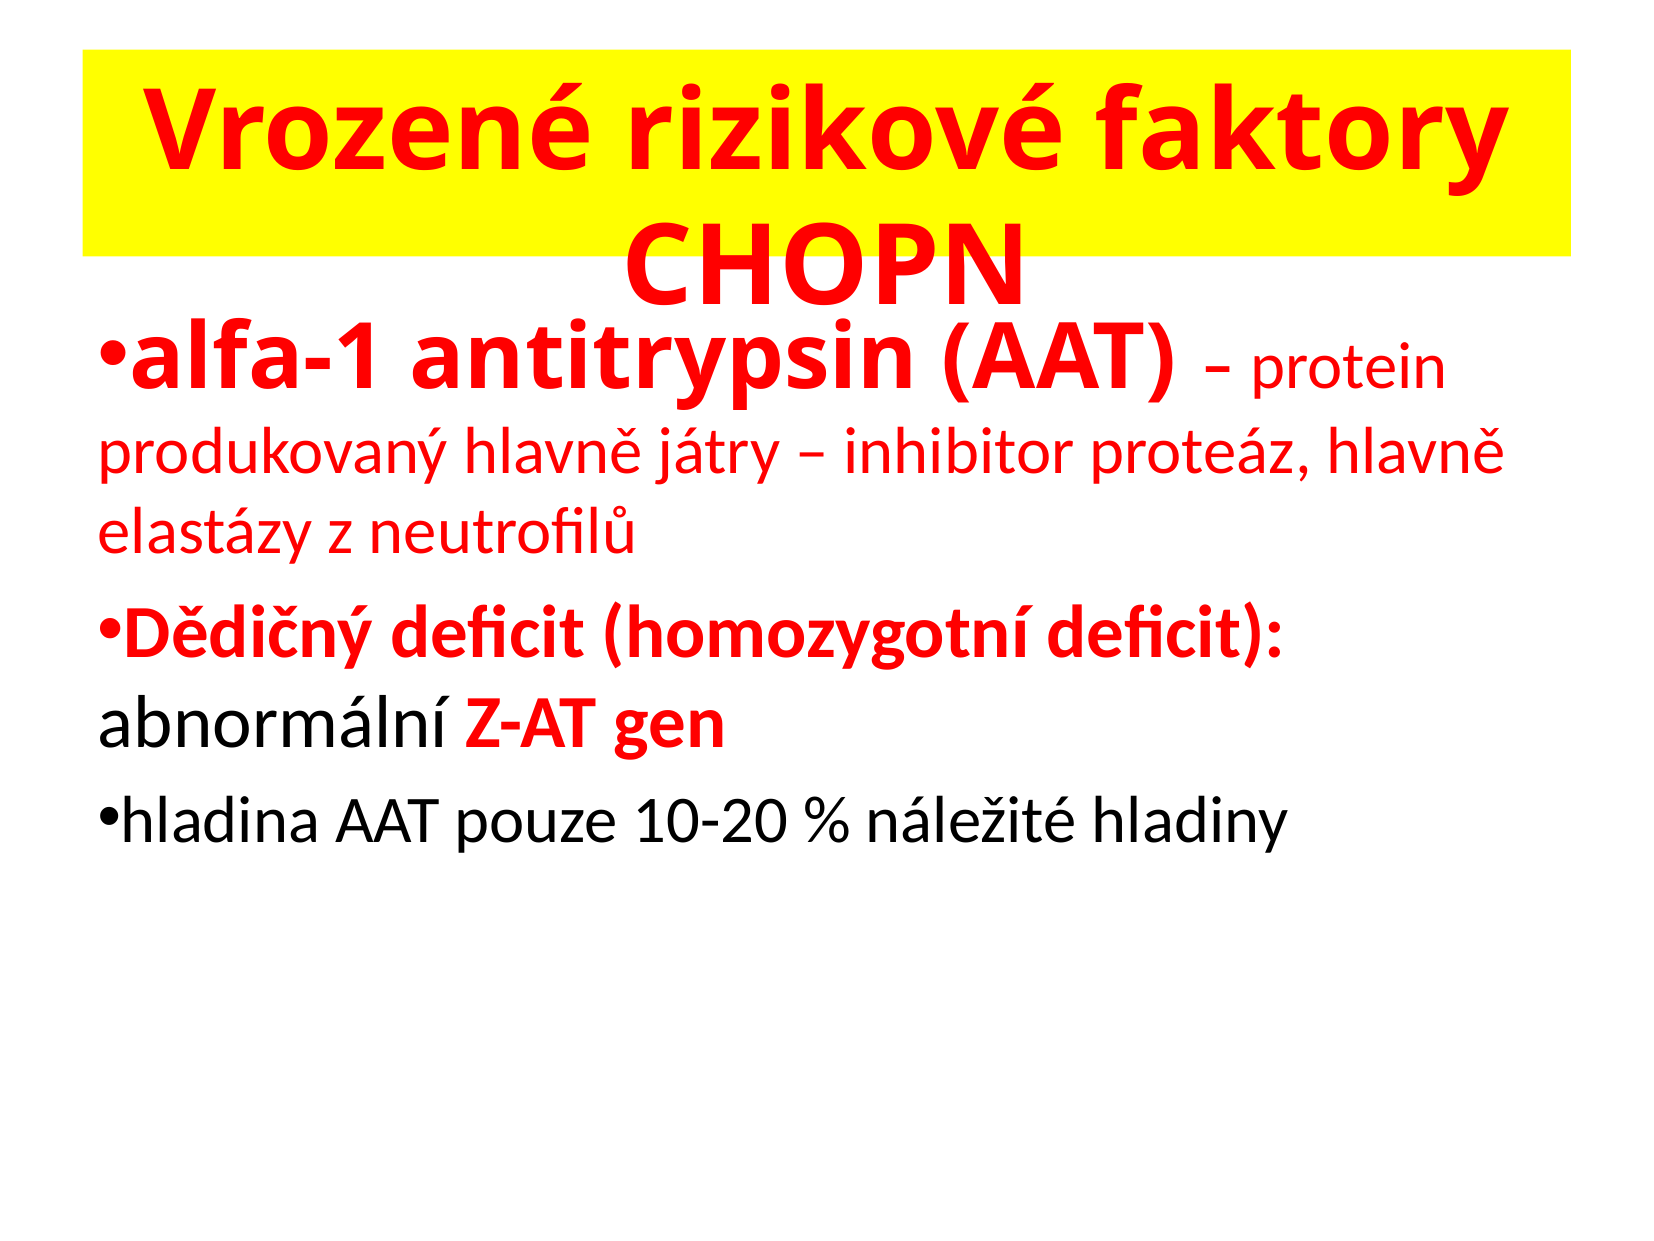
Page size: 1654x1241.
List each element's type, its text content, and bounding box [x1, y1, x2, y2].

title Vrozené rizikové faktory CHOPN [82, 49, 1571, 257]
list alfa-1 antitrypsin (AAT) – protein produkovaný hlavně játry – inhibitor proteáz, hlavně elastázy z neutrofilů Dědičný deficit (homozygotní deficit): abnormální Z-AT gen hladina AAT pouze 10-20 % náležité hladiny [82, 289, 1571, 1108]
